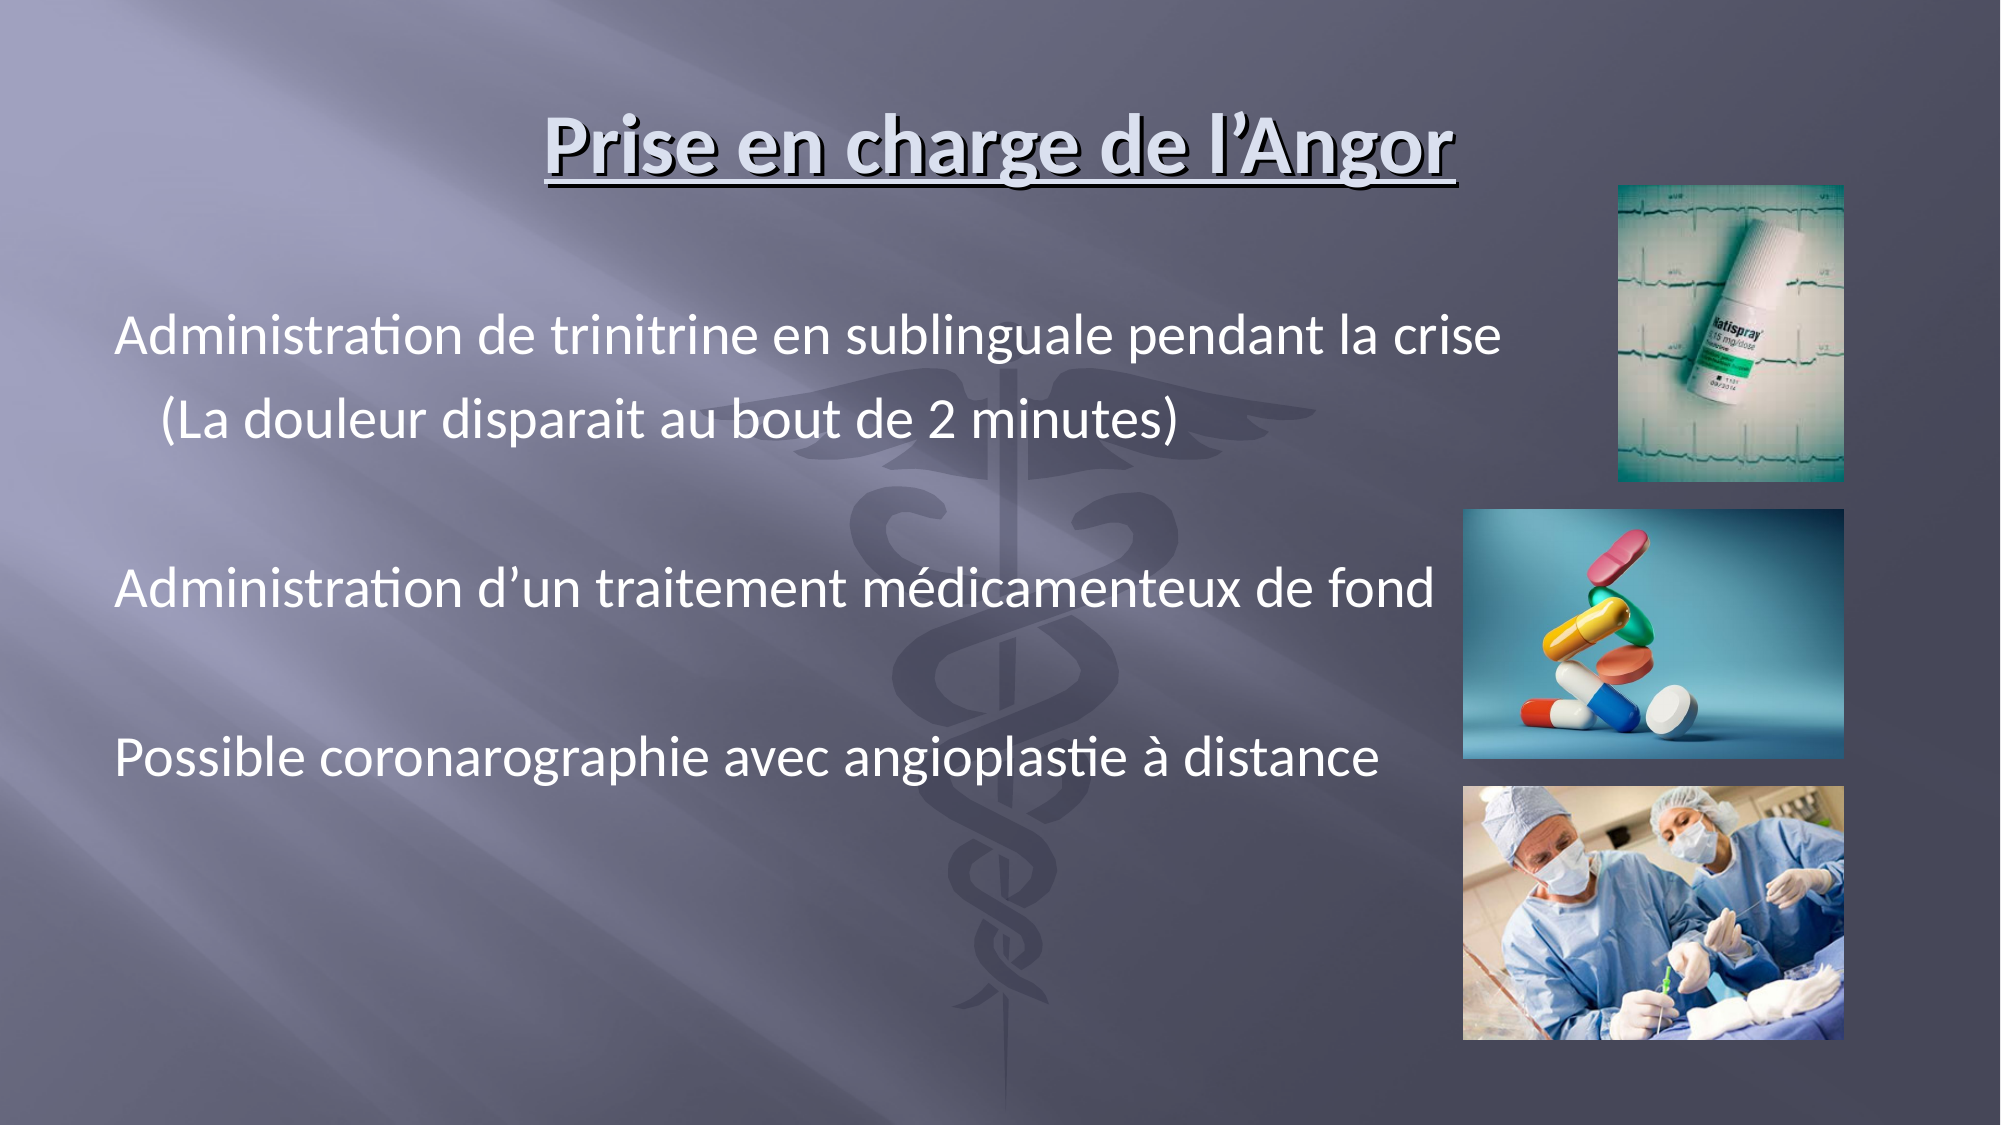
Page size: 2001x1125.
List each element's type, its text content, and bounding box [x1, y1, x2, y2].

title Prise en charge de l’Angor [99, 45, 1900, 233]
picture [1463, 509, 1844, 759]
picture [1618, 185, 1844, 482]
picture [1463, 786, 1844, 1040]
list Administration de trinitrine en sublinguale pendant la crise (La douleur disparait au bout de 2 minutes) Administration d’un traitement médicamenteux de fond Possible coronarographie avec angioplastie à distance [99, 288, 1900, 1036]
